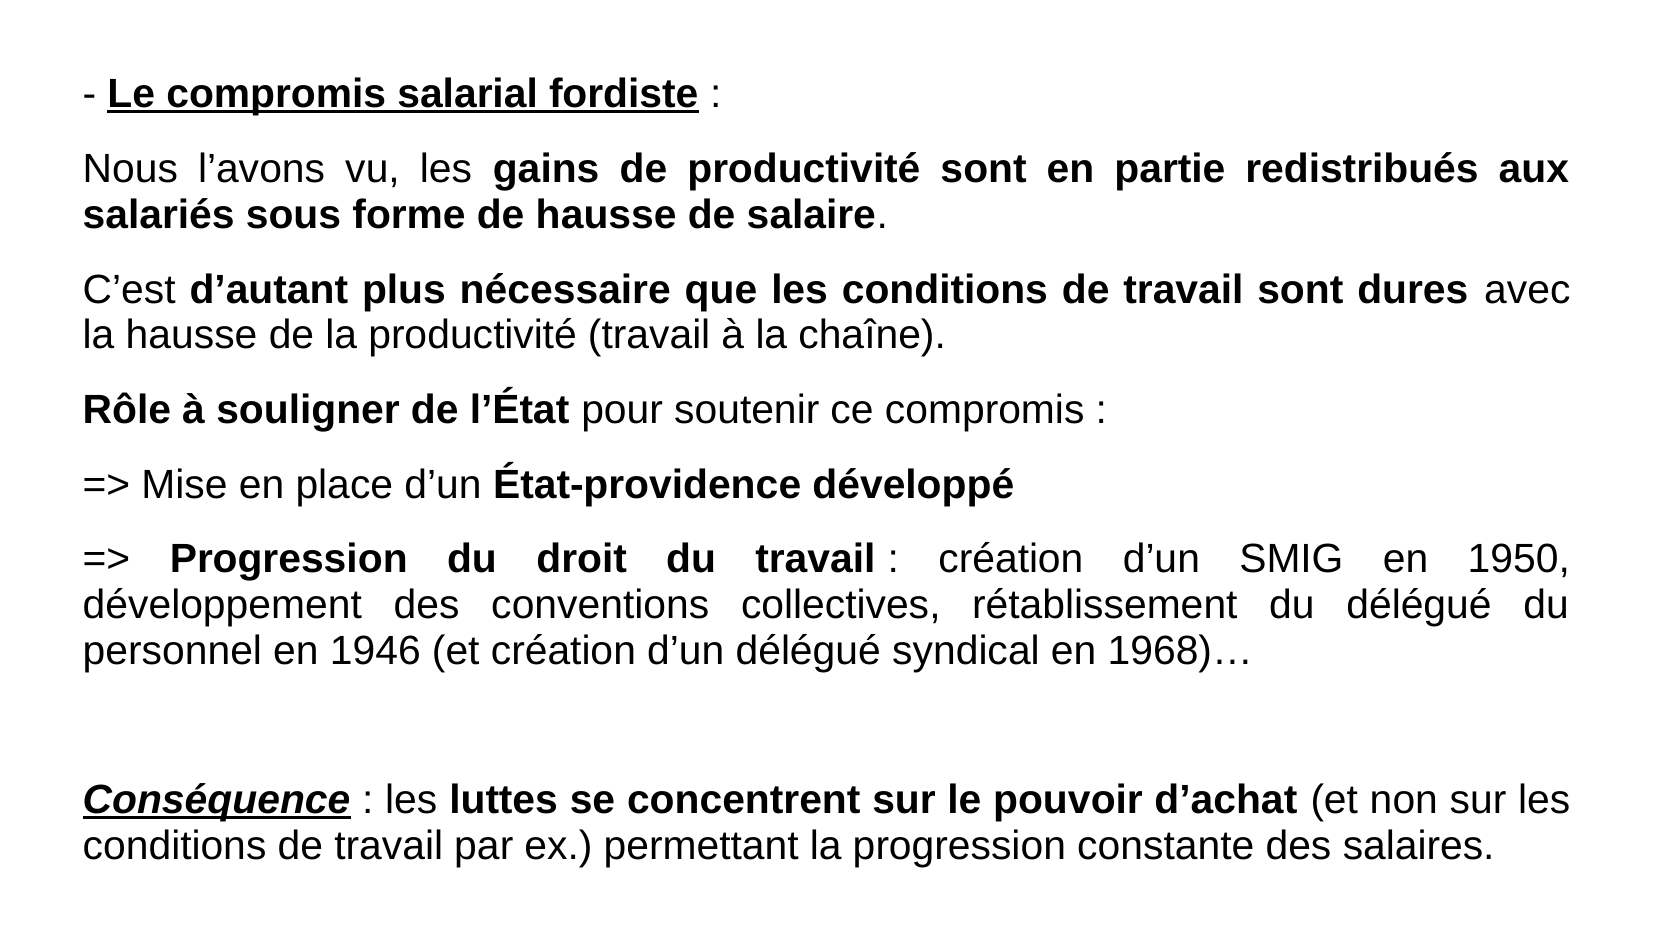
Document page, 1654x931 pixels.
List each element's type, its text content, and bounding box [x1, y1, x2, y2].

list - Le compromis salarial fordiste : Nous l’avons vu, les gains de productivité sont en partie redistribués aux salariés sous forme de hausse de salaire. C’est d’autant plus nécessaire que les conditions de travail sont dures avec la hausse de la productivité (travail à la chaîne). Rôle à souligner de l’État pour soutenir ce compromis : => Mise en place d’un État-providence développé => Progression du droit du travail : création d’un SMIG en 1950, développement des conventions collectives, rétablissement du délégué du personnel en 1946 (et création d’un délégué syndical en 1968)… Conséquence : les luttes se concentrent sur le pouvoir d’achat (et non sur les conditions de travail par ex.) permettant la progression constante des salaires. [82, 70, 1571, 886]
